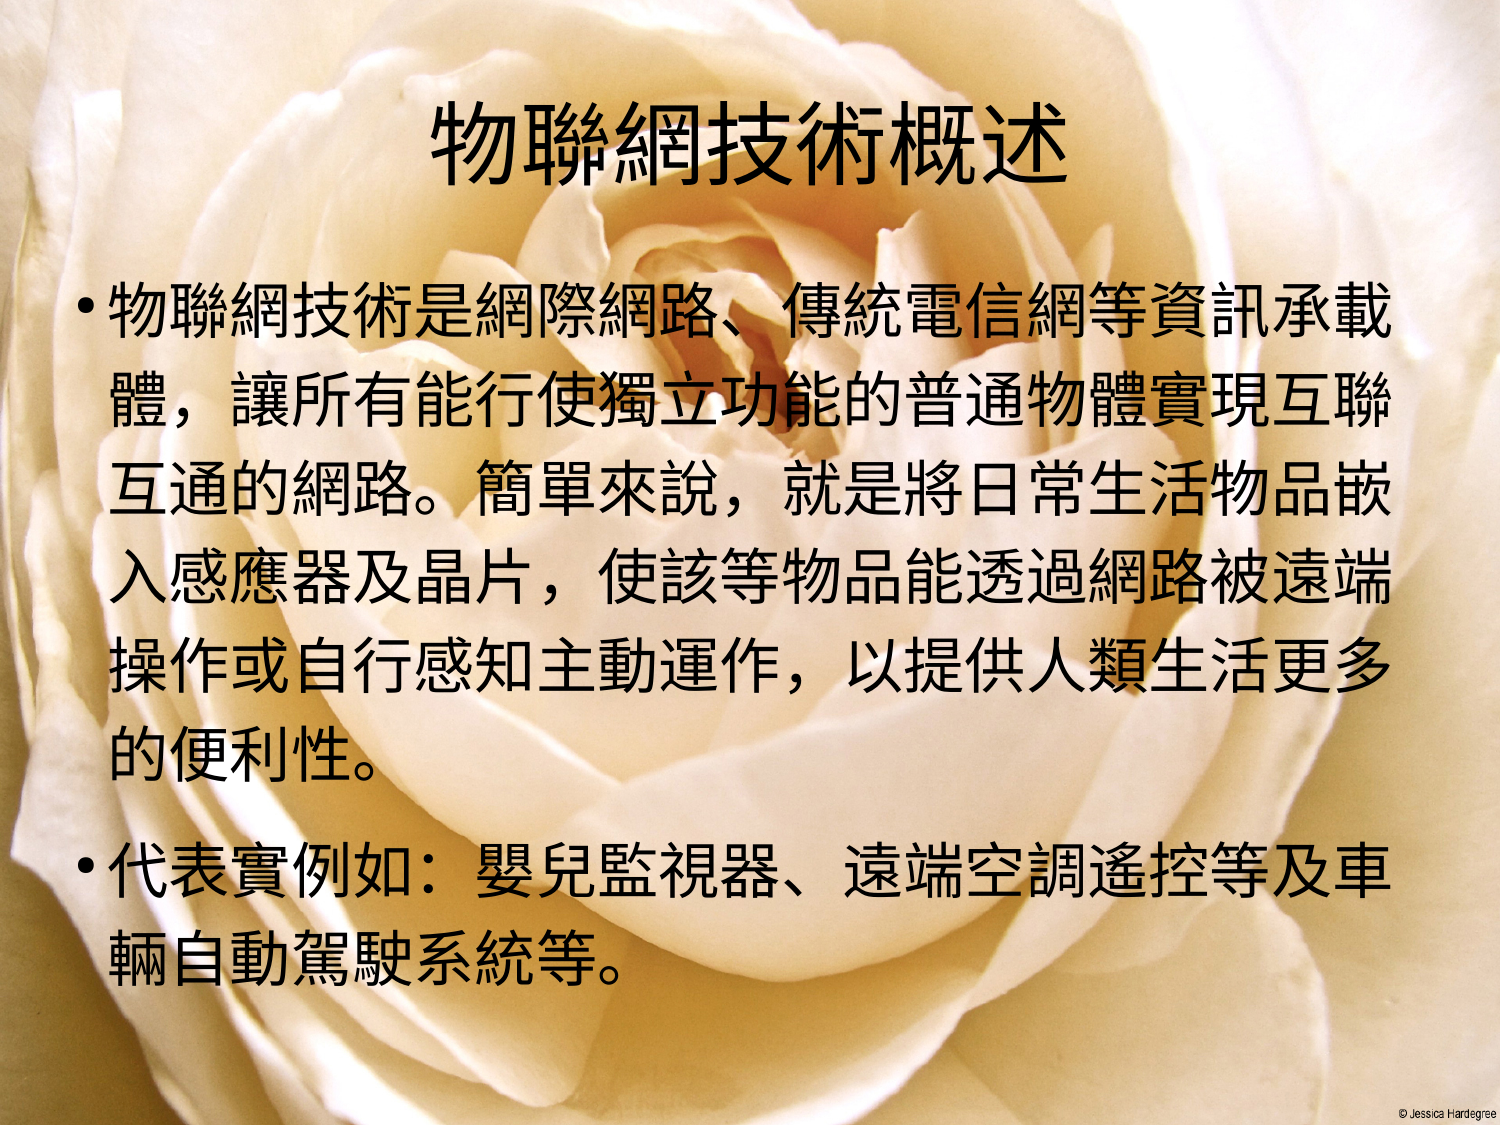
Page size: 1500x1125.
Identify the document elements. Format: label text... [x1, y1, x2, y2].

title 物聯網技術概述 [75, 45, 1425, 233]
list 物聯網技術是網際網路、傳統電信網等資訊承載體，讓所有能行使獨立功能的普通物體實現互聯互通的網路。簡單來說，就是將日常生活物品嵌入感應器及晶片，使該等物品能透過網路被遠端操作或自行感知主動運作，以提供人類生活更多的便利性。 代表實例如：嬰兒監視器、遠端空調遙控等及車輛自動駕駛系統等。 [75, 262, 1425, 1005]
picture [0, 0, 1500, 1125]
